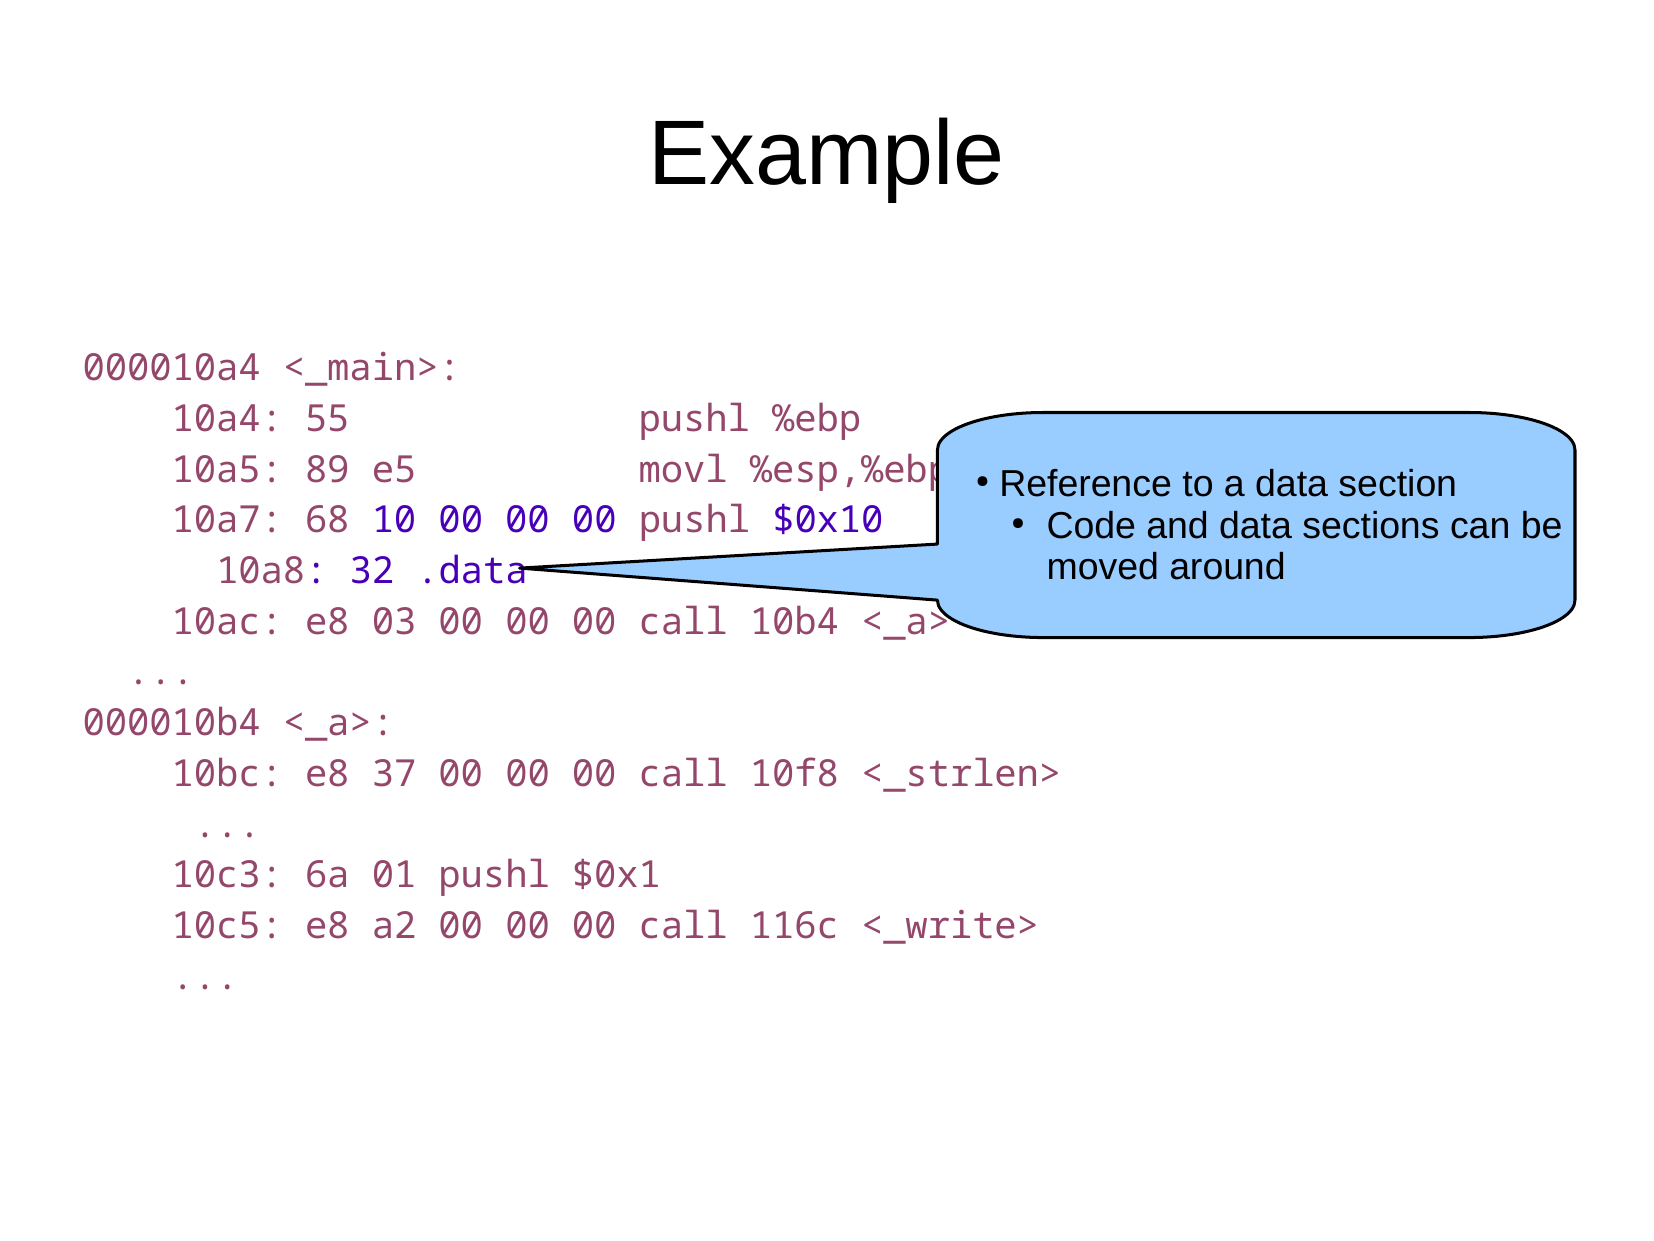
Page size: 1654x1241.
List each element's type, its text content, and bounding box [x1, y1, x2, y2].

list 000010a4 <_main>: 10a4: 55 pushl %ebp 10a5: 89 e5 movl %esp,%ebp 10a7: 68 10 00 00 00 pushl $0x10 10a8: 32 .data 10ac: e8 03 00 00 00 call 10b4 <_a> ... 000010b4 <_a>: 10bc: e8 37 00 00 00 call 10f8 <_strlen> ... 10c3: 6a 01 pushl $0x1 10c5: e8 a2 00 00 00 call 116c <_write> ... [82, 290, 1571, 1010]
title Example [82, 49, 1571, 257]
text_box Reference to a data section Code and data sections can be moved around [519, 412, 1576, 638]
